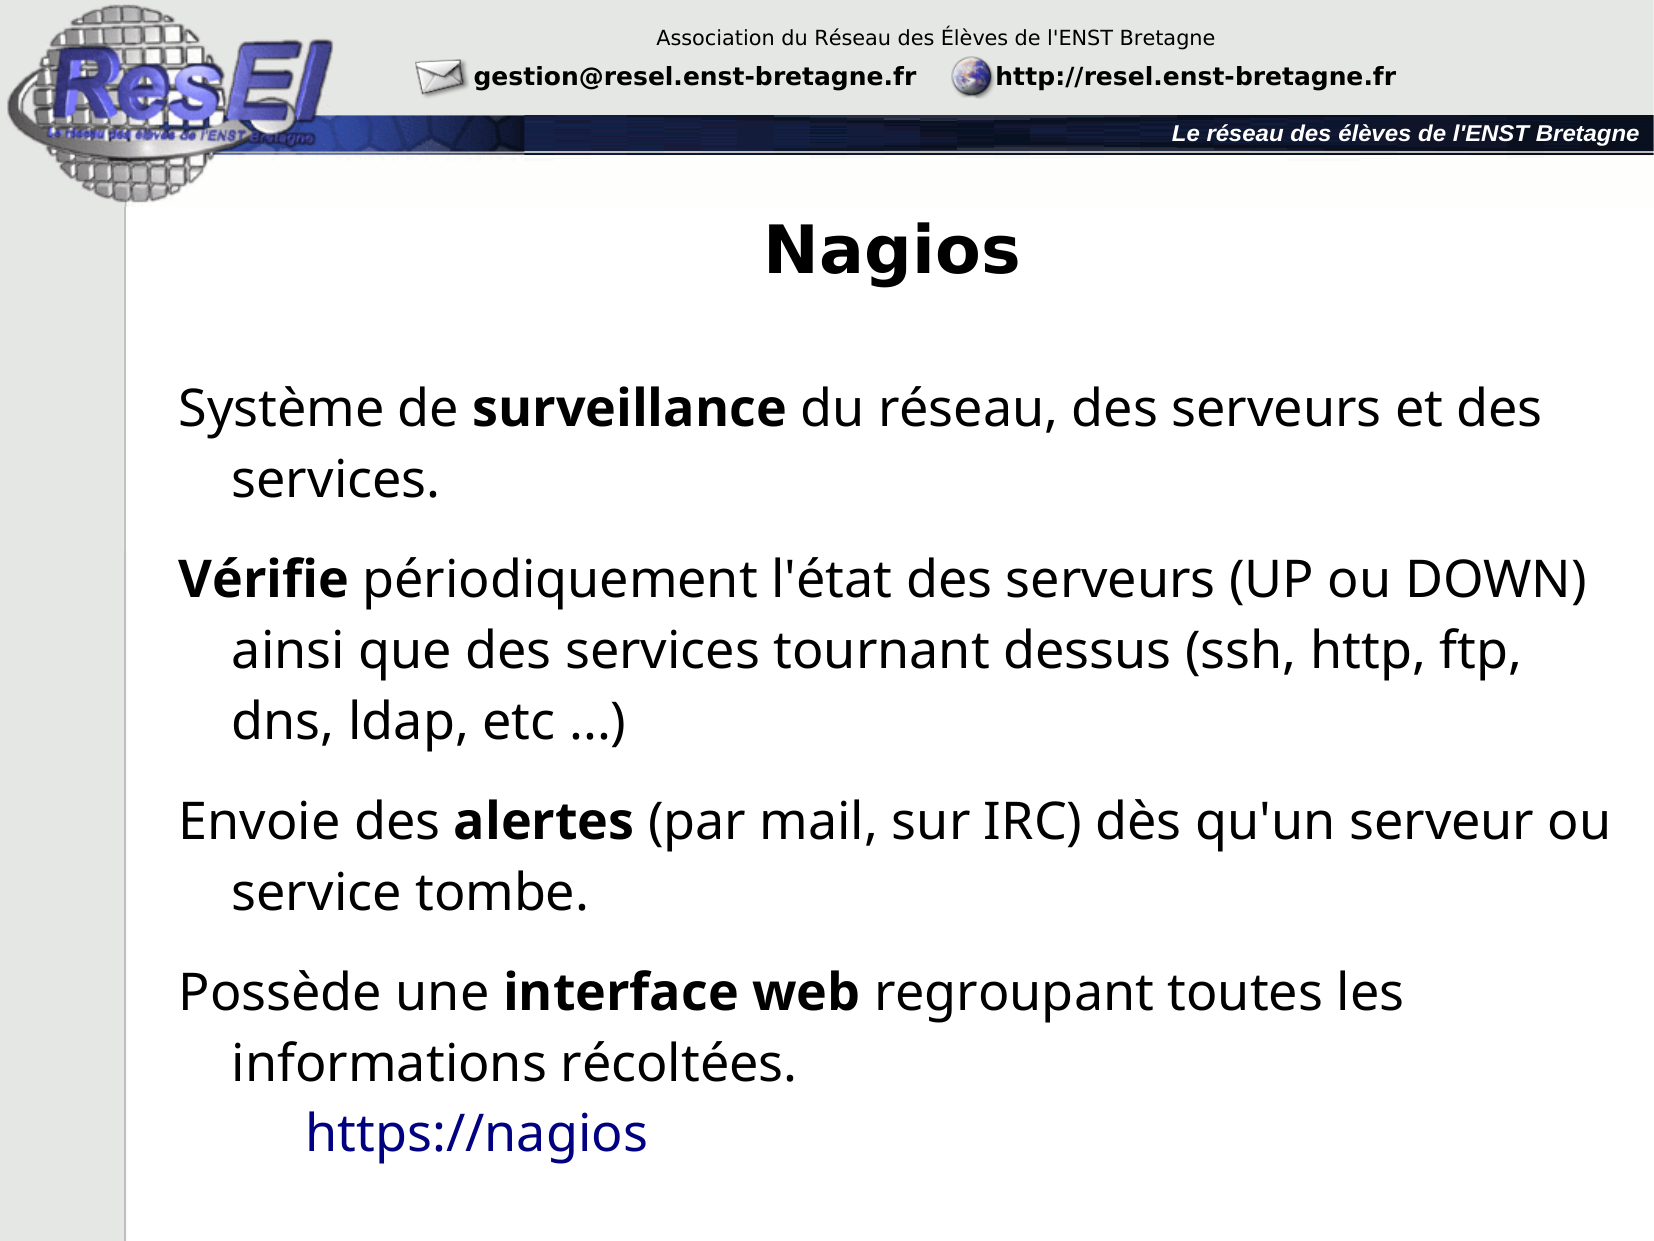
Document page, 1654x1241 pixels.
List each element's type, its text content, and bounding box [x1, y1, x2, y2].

picture [0, 0, 1654, 1241]
list Système de surveillance du réseau, des serveurs et des services. Vérifie périodiquement l'état des serveurs (UP ou DOWN) ainsi que des services tournant dessus (ssh, http, ftp, dns, ldap, etc ...) Envoie des alertes (par mail, sur IRC) dès qu'un serveur ou service tombe. Possède une interface web regroupant toutes les informations récoltées. https://nagios [161, 371, 1619, 1198]
title Nagios [195, 169, 1590, 333]
